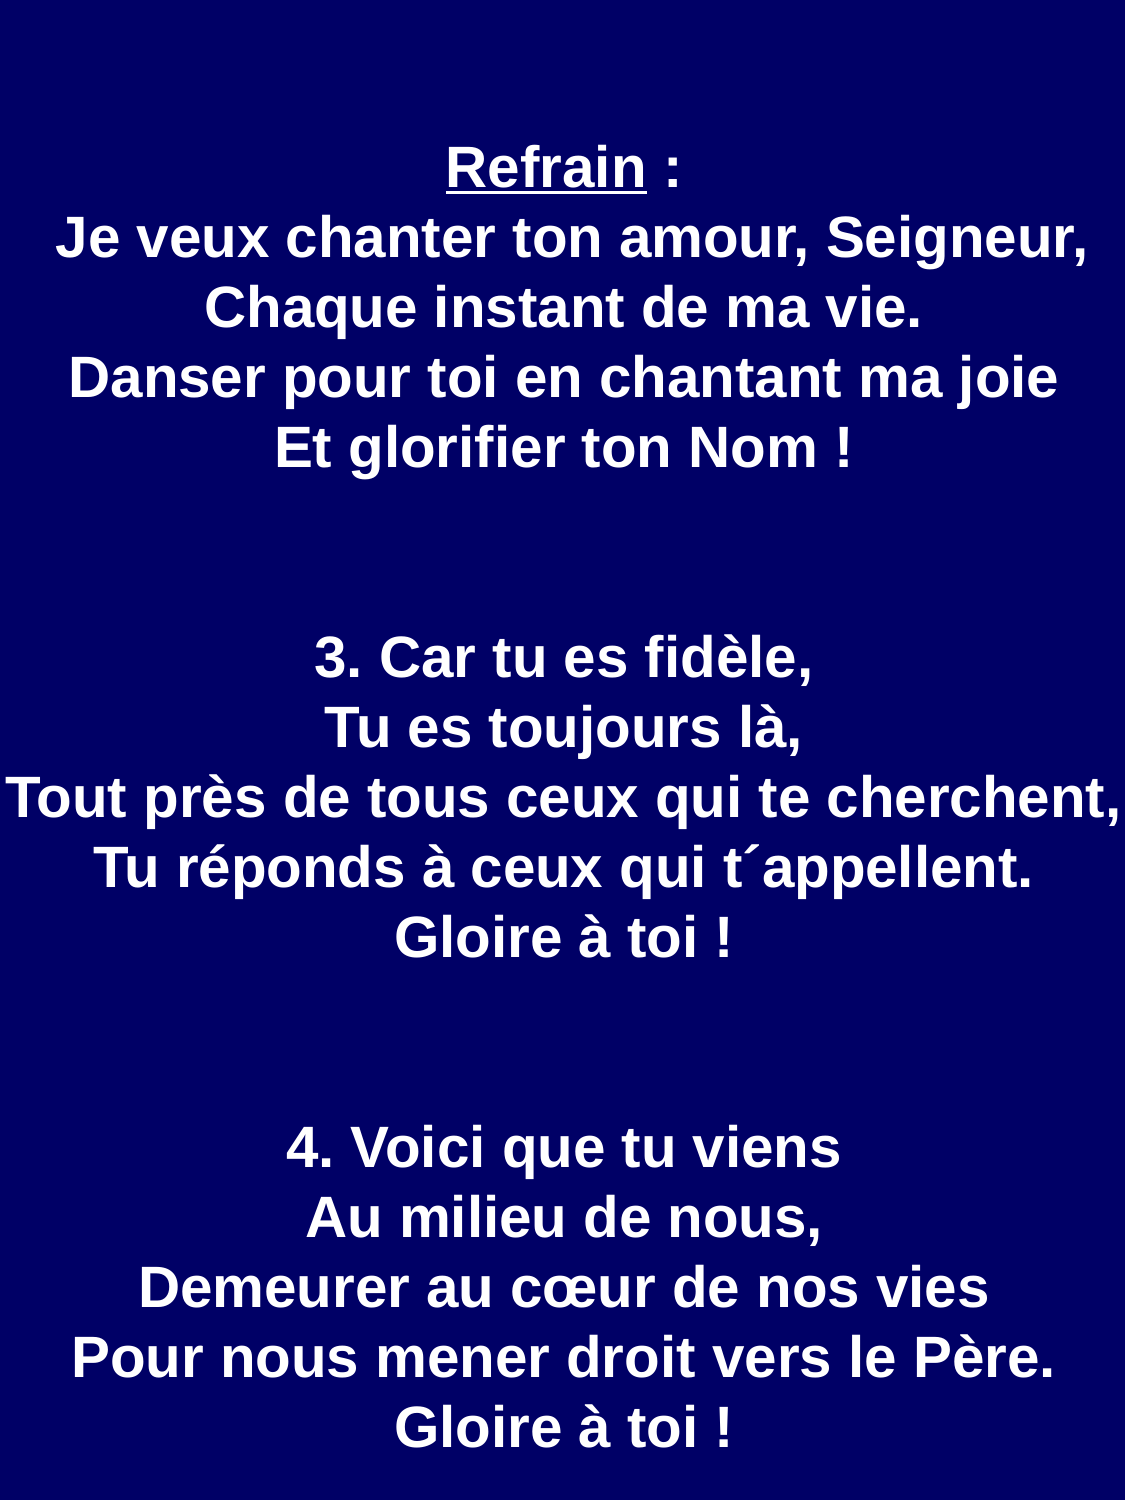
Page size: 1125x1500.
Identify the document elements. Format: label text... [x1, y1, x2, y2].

text_box Refrain : Je veux chanter ton amour, Seigneur, Chaque instant de ma vie. Danser pour toi en chantant ma joie Et glorifier ton Nom ! 3. Car tu es fidèle, Tu es toujours là, Tout près de tous ceux qui te cherchent, Tu réponds à ceux qui t´appellent. Gloire à toi ! 4. Voici que tu viens Au milieu de nous, Demeurer au cœur de nos vies Pour nous mener droit vers le Père. Gloire à toi ! [0, 76, 1125, 1491]
